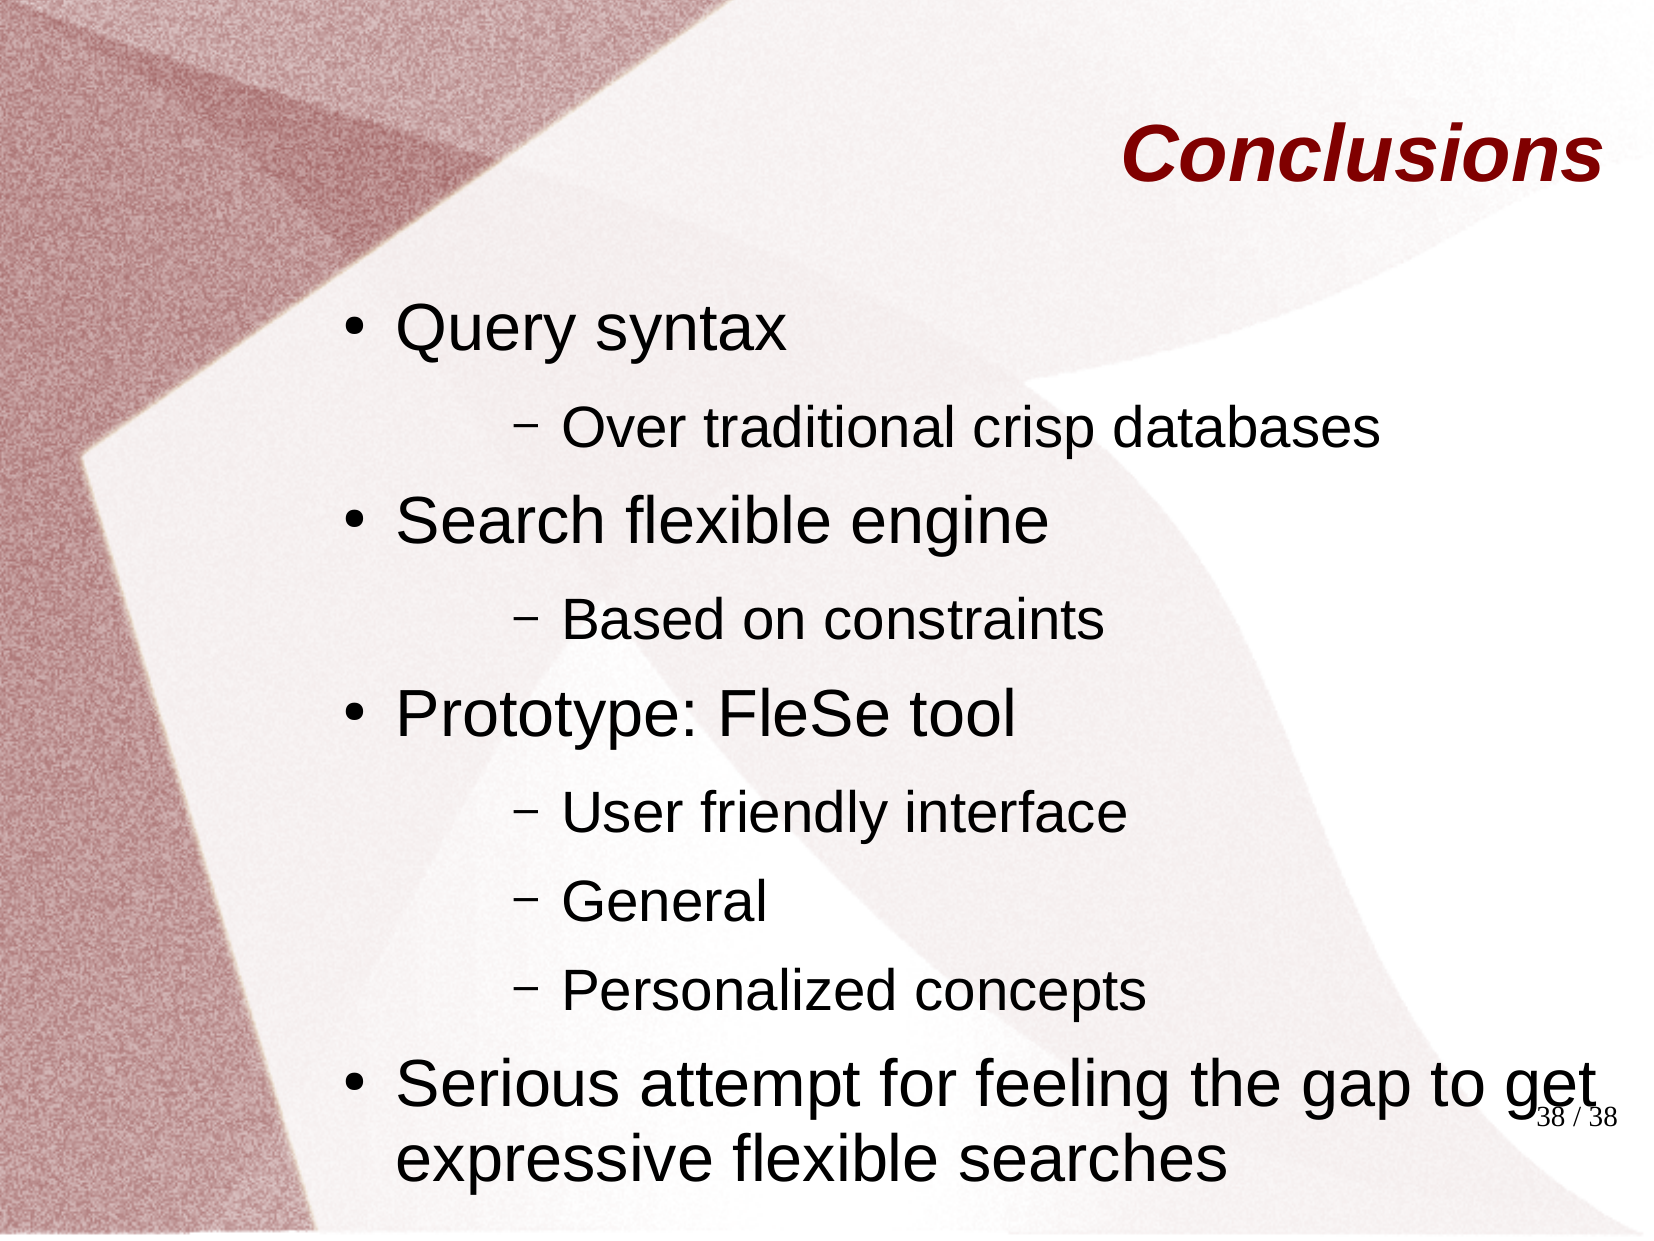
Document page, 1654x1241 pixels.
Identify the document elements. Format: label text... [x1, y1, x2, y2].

title Conclusions [596, 49, 1607, 257]
picture [0, 0, 1654, 1241]
list Query syntax Over traditional crisp databases Search flexible engine Based on constraints Prototype: FleSe tool User friendly interface General Personalized concepts Serious attempt for feeling the gap to get expressive flexible searches [324, 290, 1601, 1196]
